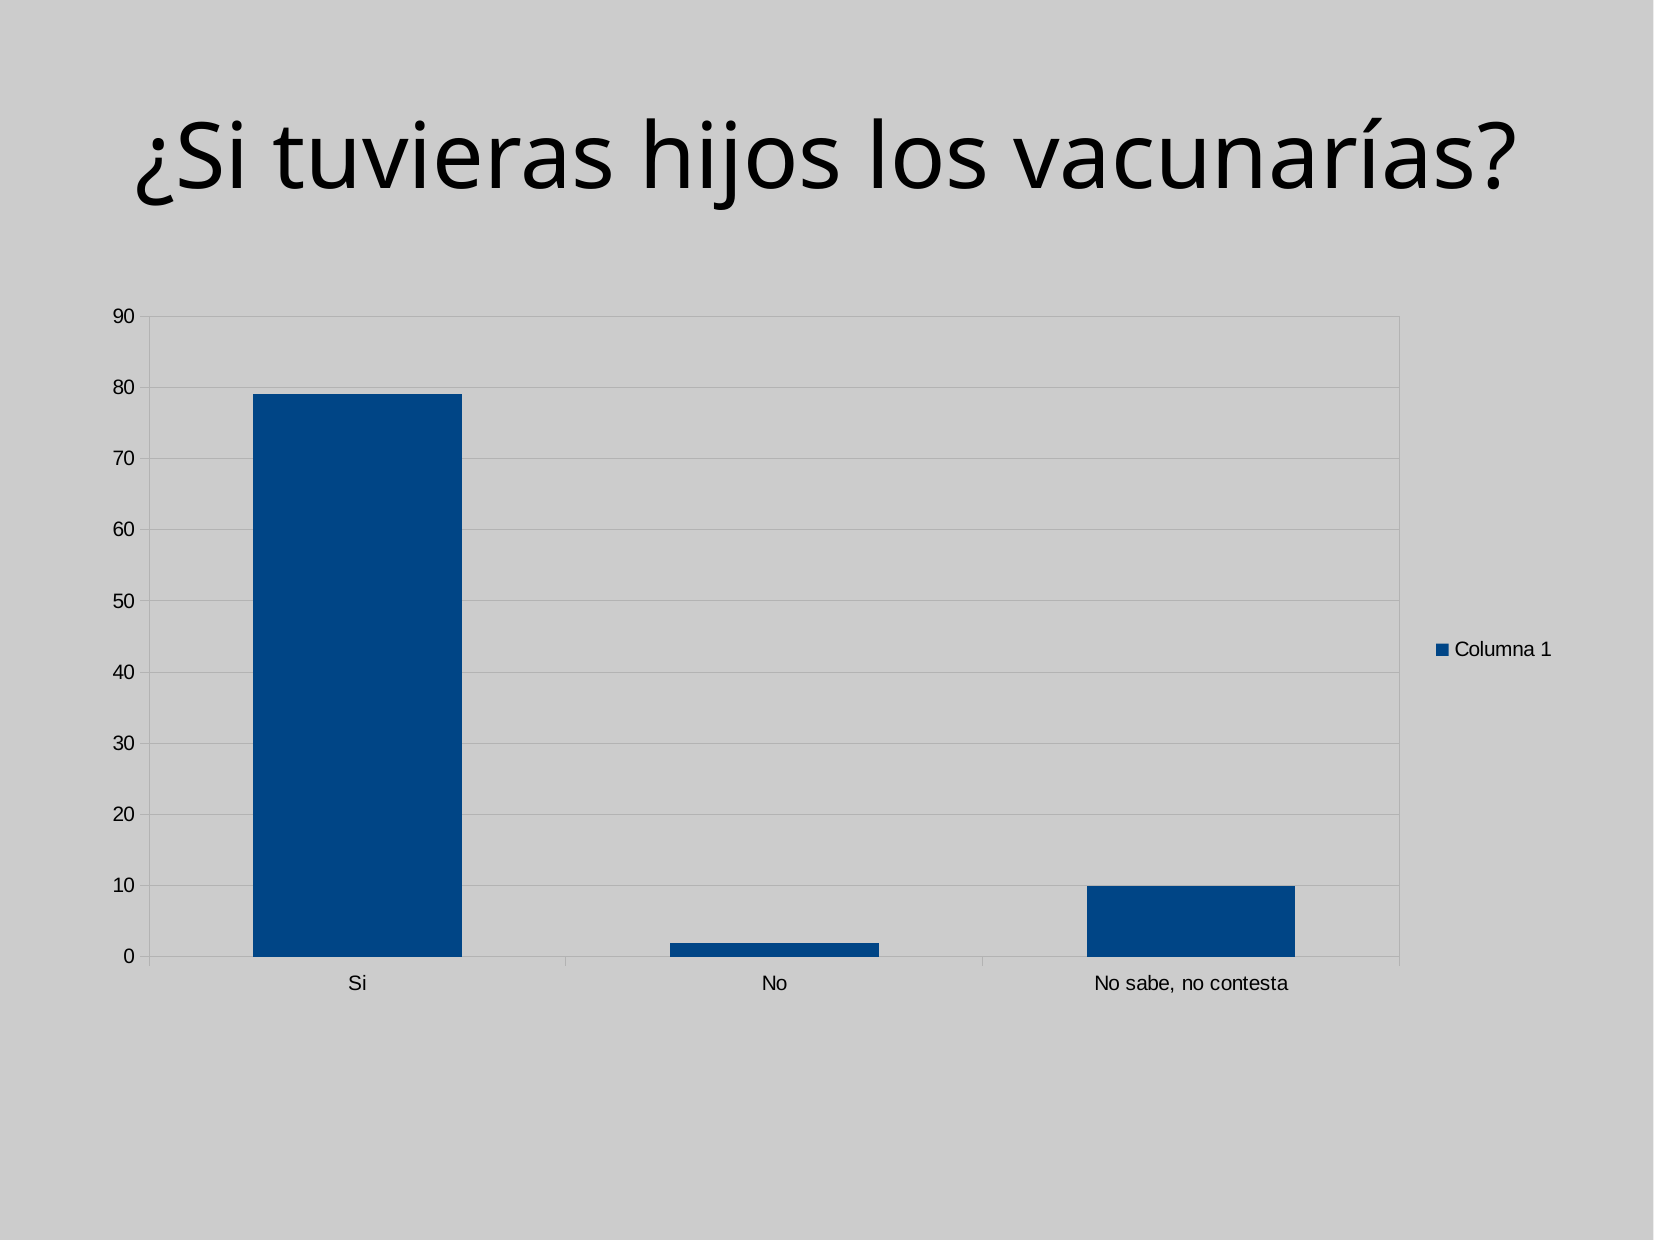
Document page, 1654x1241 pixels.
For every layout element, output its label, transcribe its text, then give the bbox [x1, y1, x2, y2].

title ¿Si tuvieras hijos los vacunarías? [82, 49, 1571, 257]
chart [82, 290, 1571, 1010]
